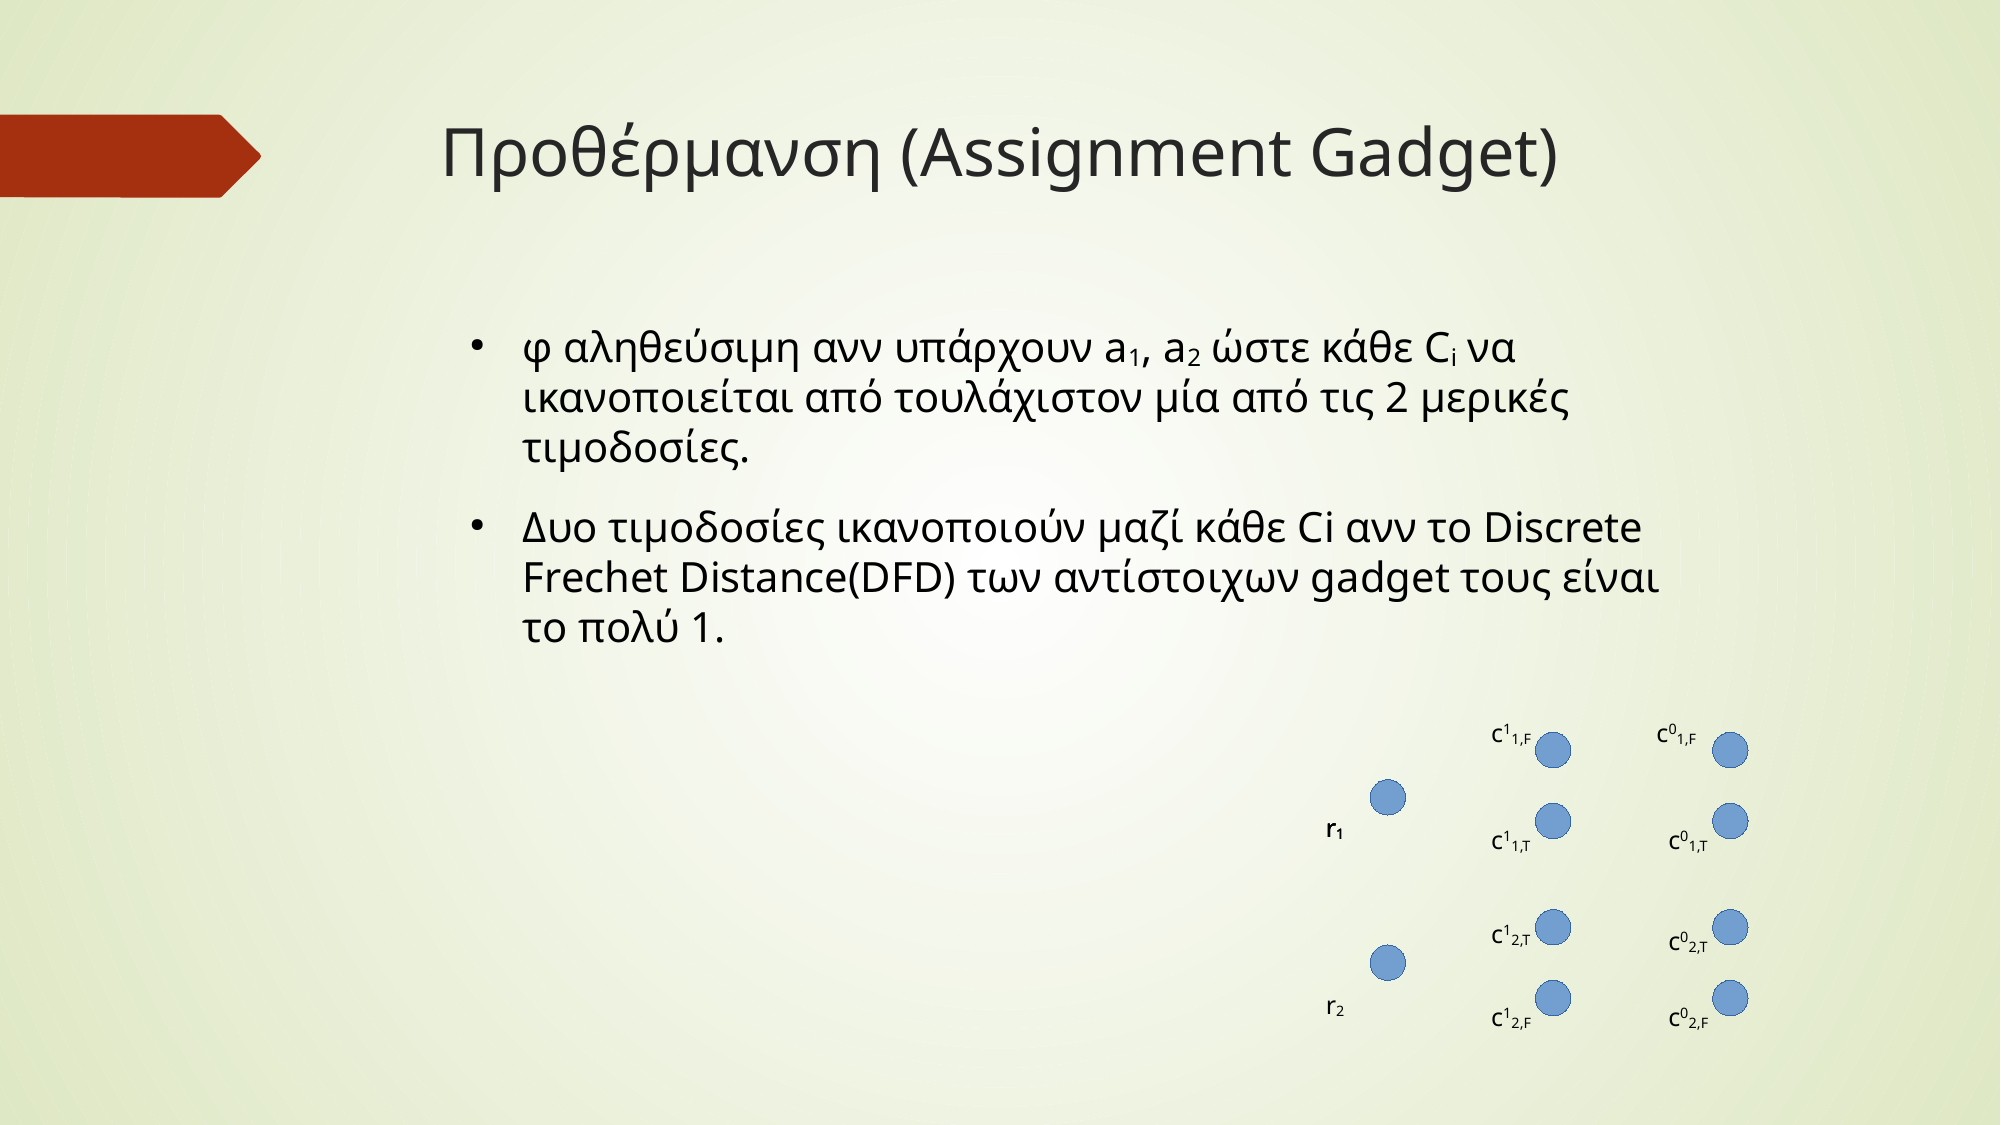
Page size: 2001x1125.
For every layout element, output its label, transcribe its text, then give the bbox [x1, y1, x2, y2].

text_box r2 [1311, 980, 1394, 1033]
text_box [1536, 980, 1571, 1015]
list φ αληθεύσιμη ανν υπάρχουν a1, a2 ώστε κάθε Ci να ικανοποιείται από τουλάχιστον μία από τις 2 μερικές τιμοδοσίες. Δυο τιμοδοσίες ικανοποιούν μαζί κάθε Ci ανν το Discrete Frechet Distance(DFD) των αντίστοιχων gadget τους είναι το πολύ 1. [437, 313, 1702, 934]
text_box [1370, 944, 1406, 980]
text_box [1536, 803, 1571, 838]
text_box [1540, 733, 1571, 768]
text_box [1714, 803, 1749, 838]
text_box [1713, 980, 1749, 1015]
text_box c12,F [1476, 992, 1560, 1045]
text_box [1370, 779, 1406, 814]
text_box [1717, 909, 1749, 944]
text_box [1717, 732, 1749, 768]
text_box c11,F [1476, 708, 1560, 762]
text_box c12,T [1476, 909, 1560, 963]
title Προθέρμανση (Assignment Gadget) [425, 102, 1888, 313]
text_box c02,T [1653, 915, 1737, 969]
text_box [1560, 910, 1571, 944]
text_box c01,T [1653, 814, 1737, 868]
text_box c02,F [1653, 992, 1737, 1045]
text_box c11,T [1476, 814, 1560, 868]
text_box c01,F [1641, 708, 1725, 762]
text_box r1 [1311, 803, 1394, 856]
